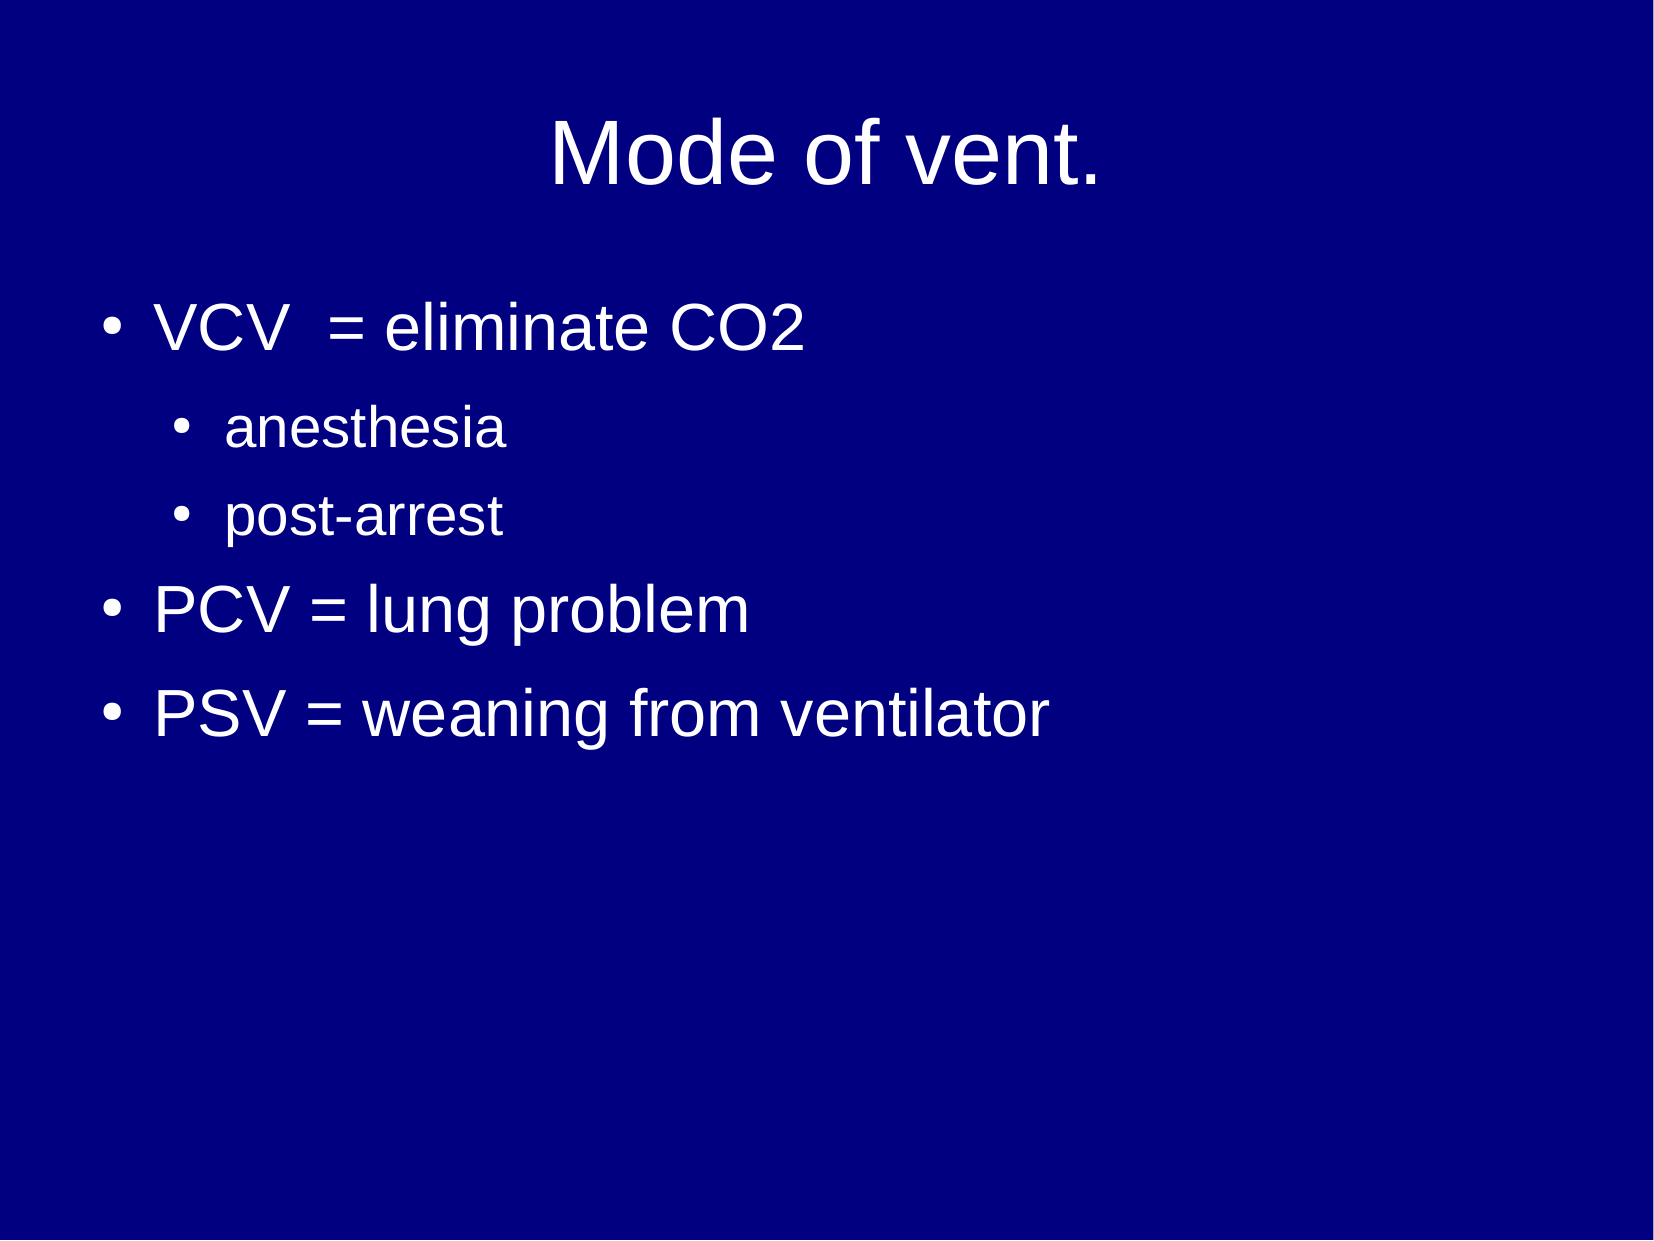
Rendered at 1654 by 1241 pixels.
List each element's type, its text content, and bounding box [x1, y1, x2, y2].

list VCV = eliminate CO2 anesthesia post-arrest PCV = lung problem PSV = weaning from ventilator [82, 290, 1571, 1094]
title Mode of vent. [82, 56, 1571, 250]
